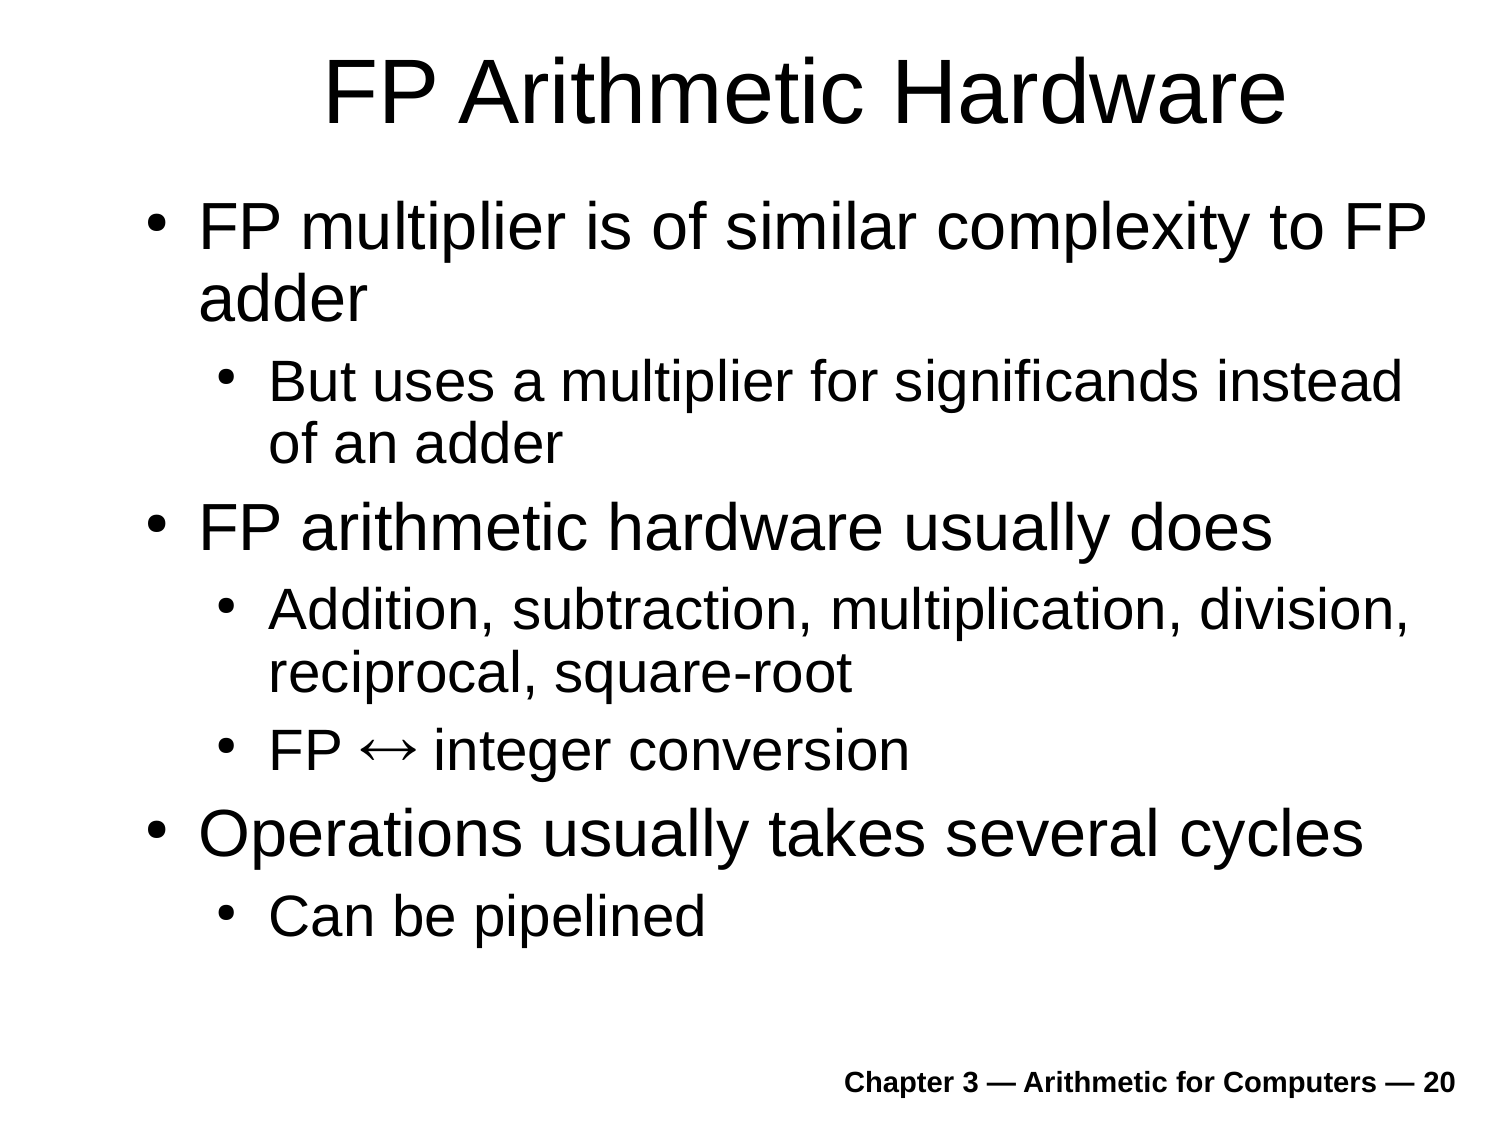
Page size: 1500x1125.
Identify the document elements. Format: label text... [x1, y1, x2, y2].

title FP Arithmetic Hardware [112, 23, 1468, 149]
list FP multiplier is of similar complexity to FP adder But uses a multiplier for significands instead of an adder FP arithmetic hardware usually does Addition, subtraction, multiplication, division, reciprocal, square-root FP  integer conversion Operations usually takes several cycles Can be pipelined [112, 184, 1469, 1024]
text_box Chapter 3 — Arithmetic for Computers — <number> [277, 1046, 1471, 1106]
